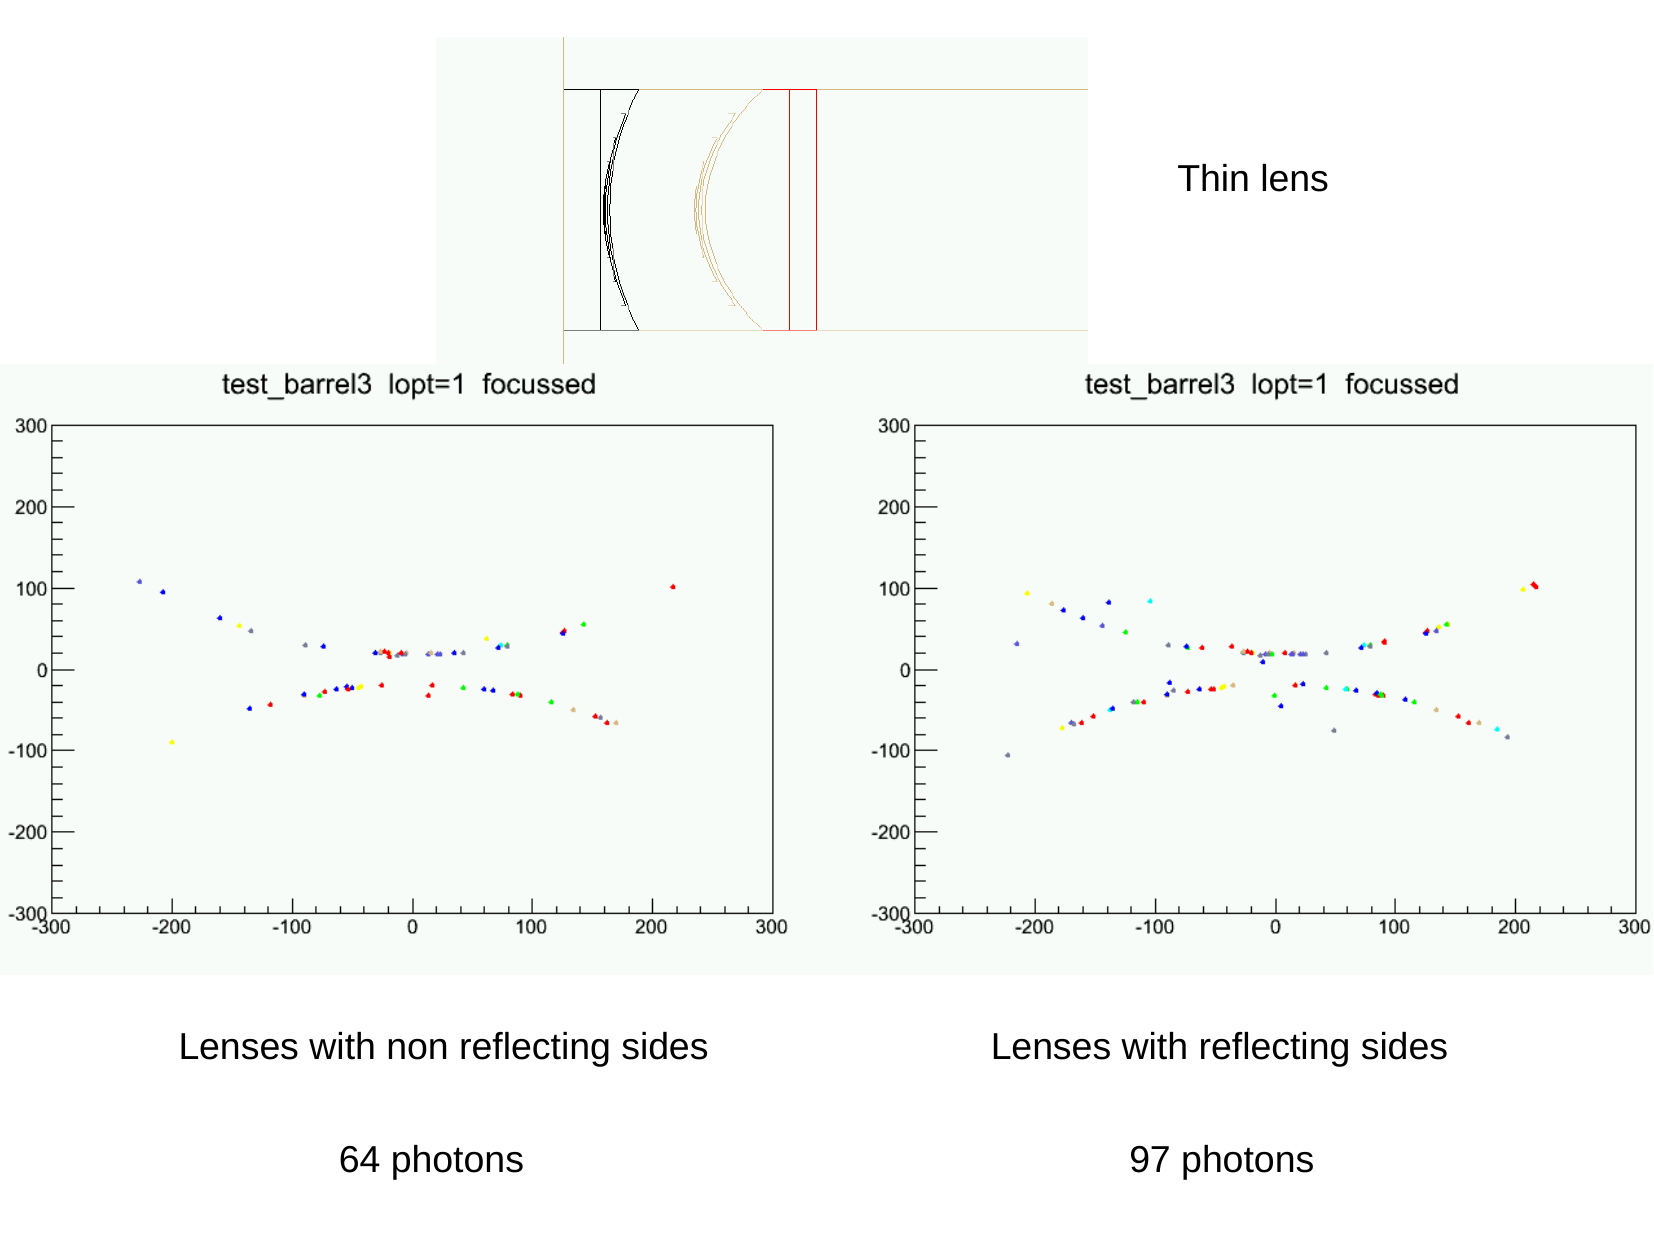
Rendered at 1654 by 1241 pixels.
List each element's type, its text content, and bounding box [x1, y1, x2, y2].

text_box Lenses with non reflecting sides [163, 1018, 724, 1075]
text_box Thin lens [1162, 150, 1345, 207]
text_box Lenses with reflecting sides [976, 1018, 1463, 1075]
text_box 64 photons [324, 1130, 539, 1188]
picture [0, 37, 1654, 976]
text_box 97 photons [1114, 1130, 1330, 1188]
